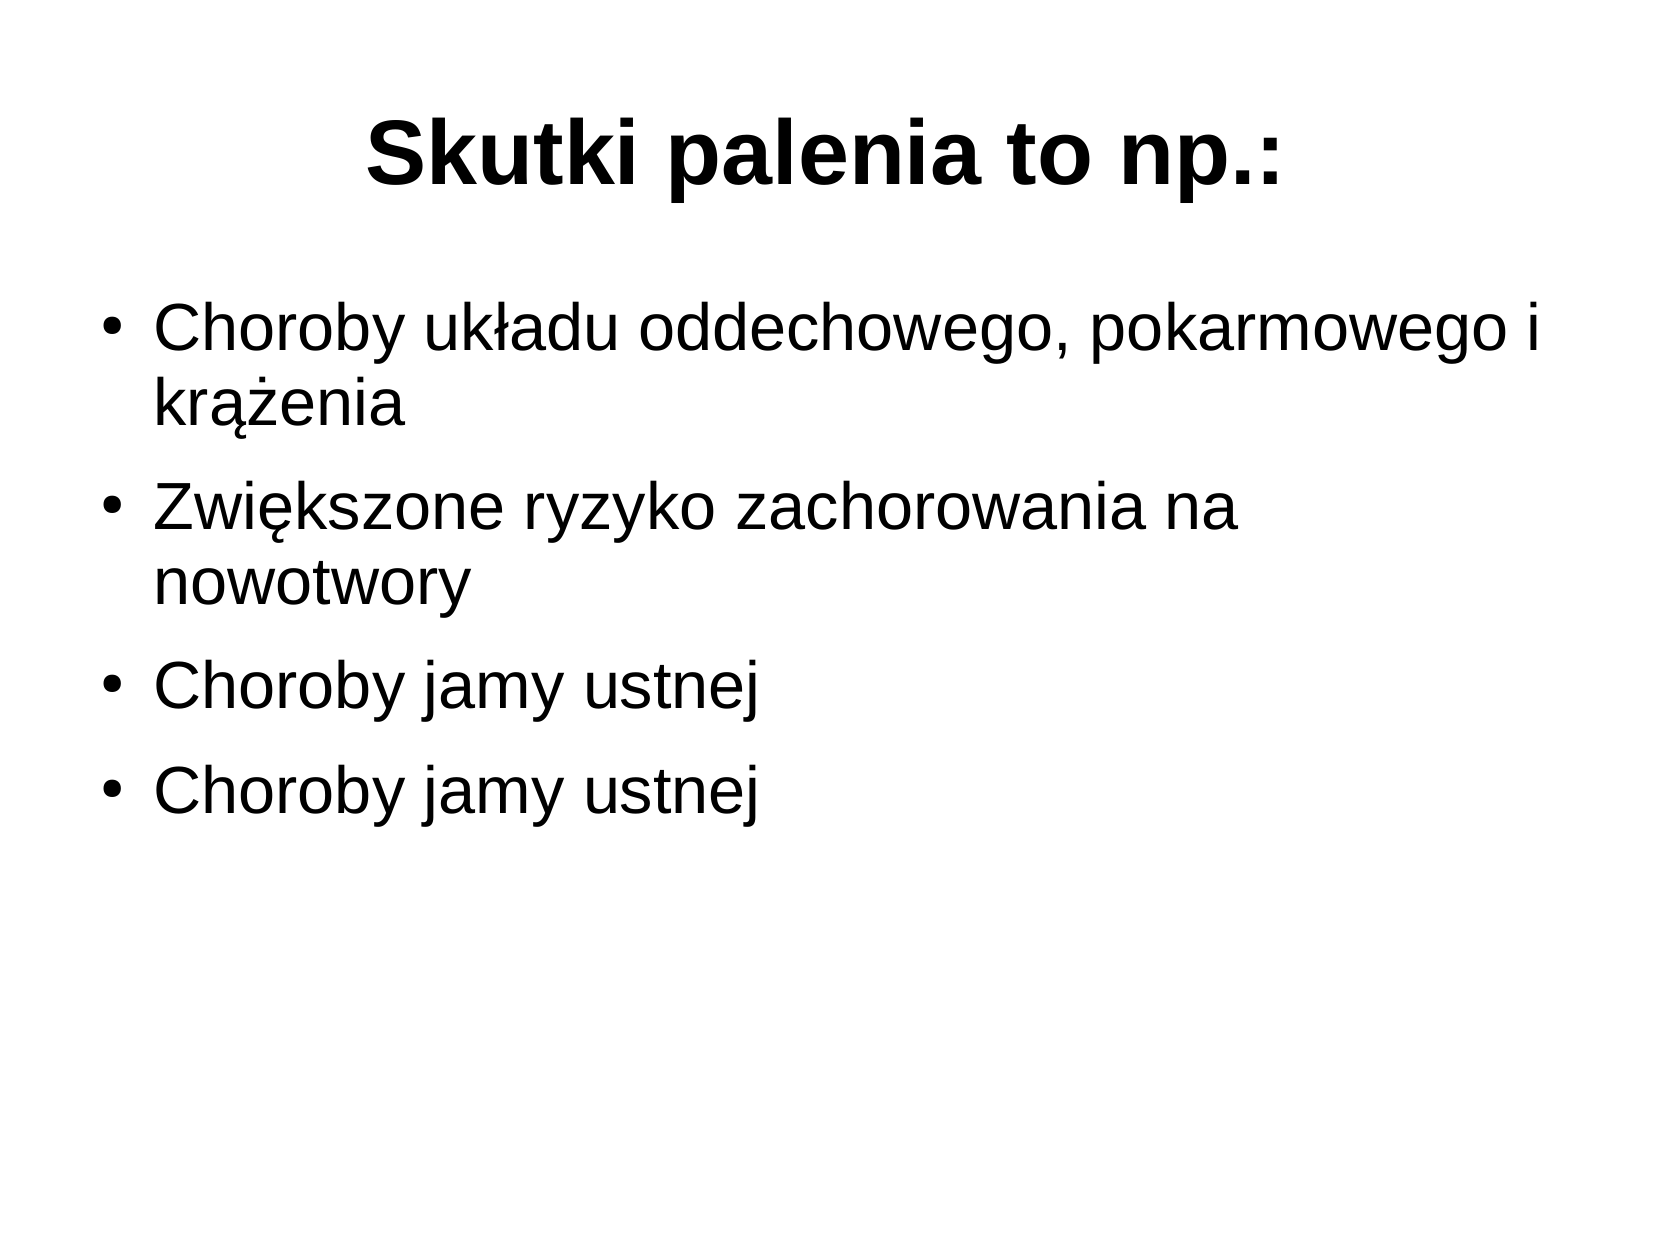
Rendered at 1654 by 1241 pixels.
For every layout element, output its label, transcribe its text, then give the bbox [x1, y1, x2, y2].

title Skutki palenia to np.: [82, 49, 1571, 257]
list Choroby układu oddechowego, pokarmowego i krążenia Zwiększone ryzyko zachorowania na nowotwory Choroby jamy ustnej Choroby jamy ustnej [82, 290, 1571, 1109]
